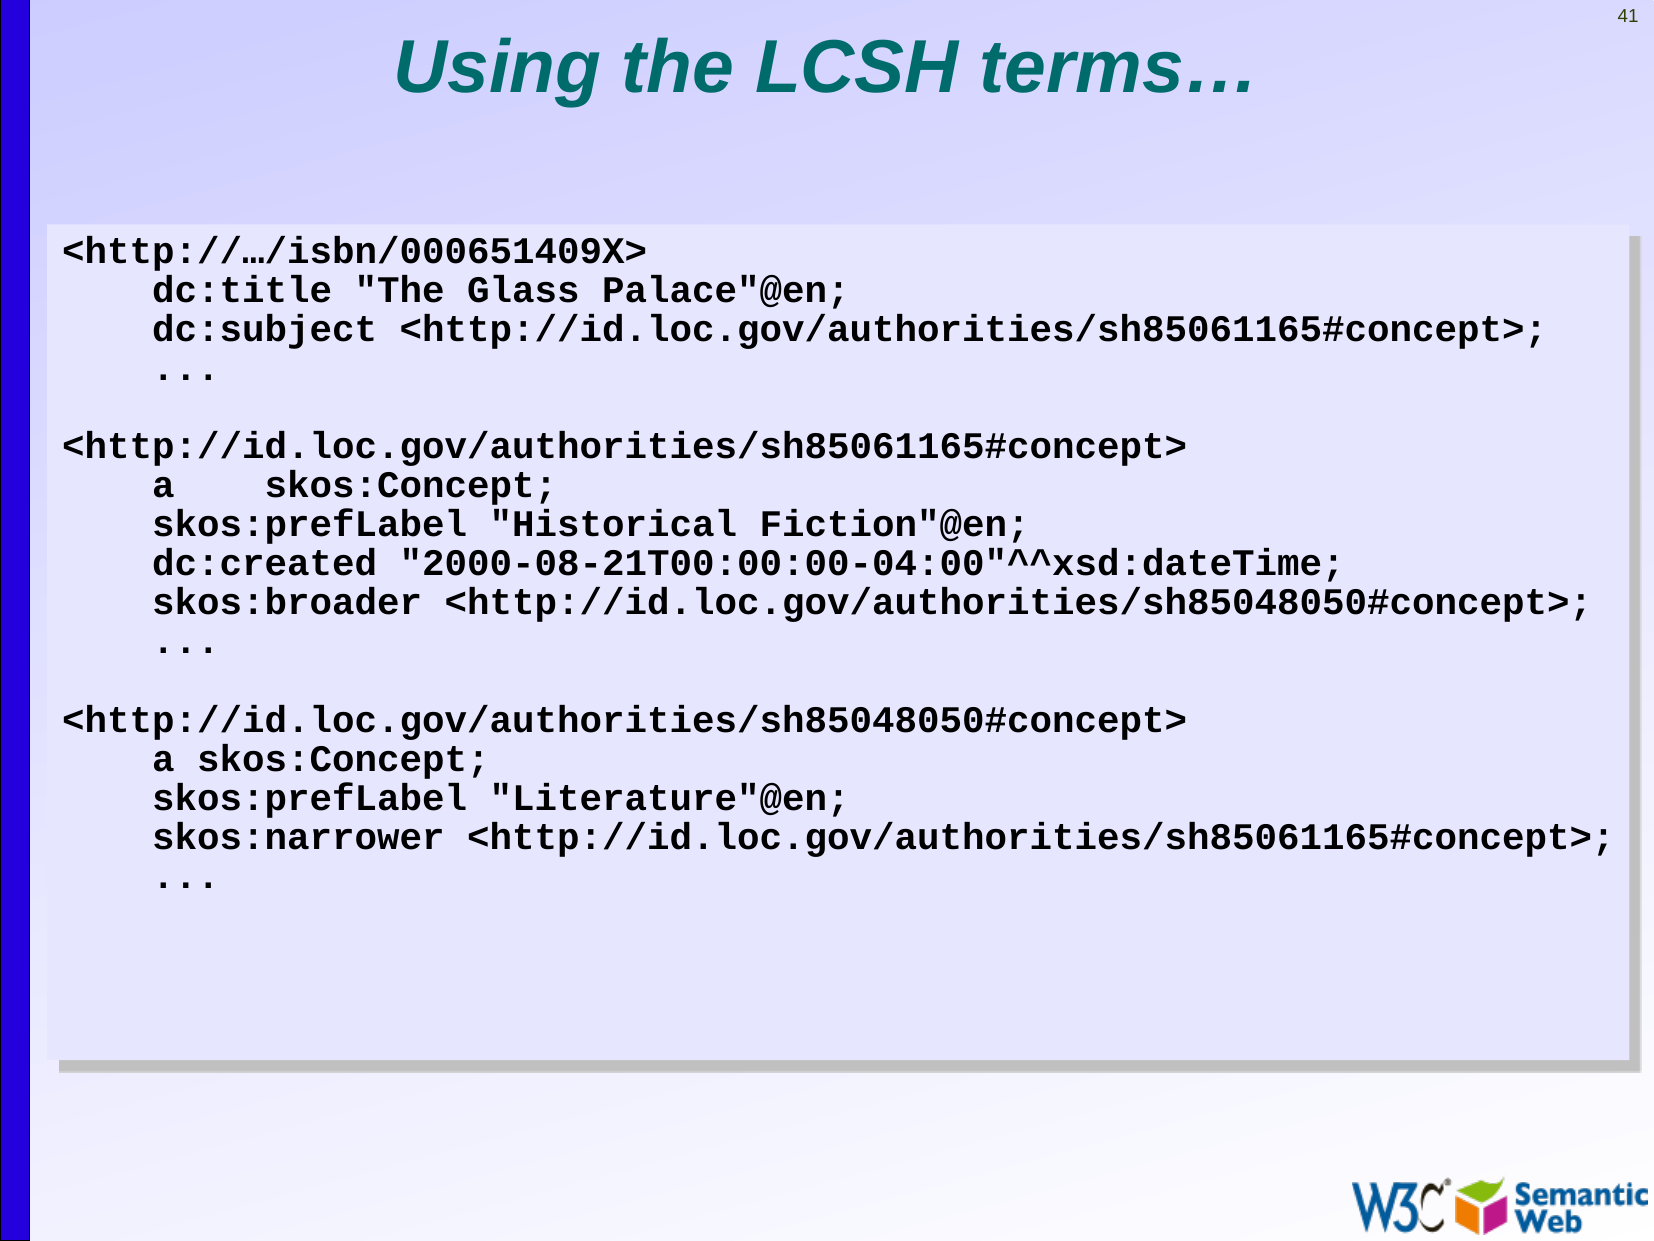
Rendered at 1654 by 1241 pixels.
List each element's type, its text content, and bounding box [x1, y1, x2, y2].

text_box <http://…/isbn/000651409X> dc:title "The Glass Palace"@en; dc:subject <http://id.loc.gov/authorities/sh85061165#concept>; ... <http://id.loc.gov/authorities/sh85061165#concept> a skos:Concept; skos:prefLabel "Historical Fiction"@en; dc:created "2000-08-21T00:00:00-04:00"^^xsd:dateTime; skos:broader <http://id.loc.gov/authorities/sh85048050#concept>; ... <http://id.loc.gov/authorities/sh85048050#concept> a skos:Concept; skos:prefLabel "Literature"@en; skos:narrower <http://id.loc.gov/authorities/sh85061165#concept>; ... [47, 224, 1625, 1061]
title Using the LCSH terms… [0, 5, 1654, 125]
picture [1352, 1175, 1648, 1235]
